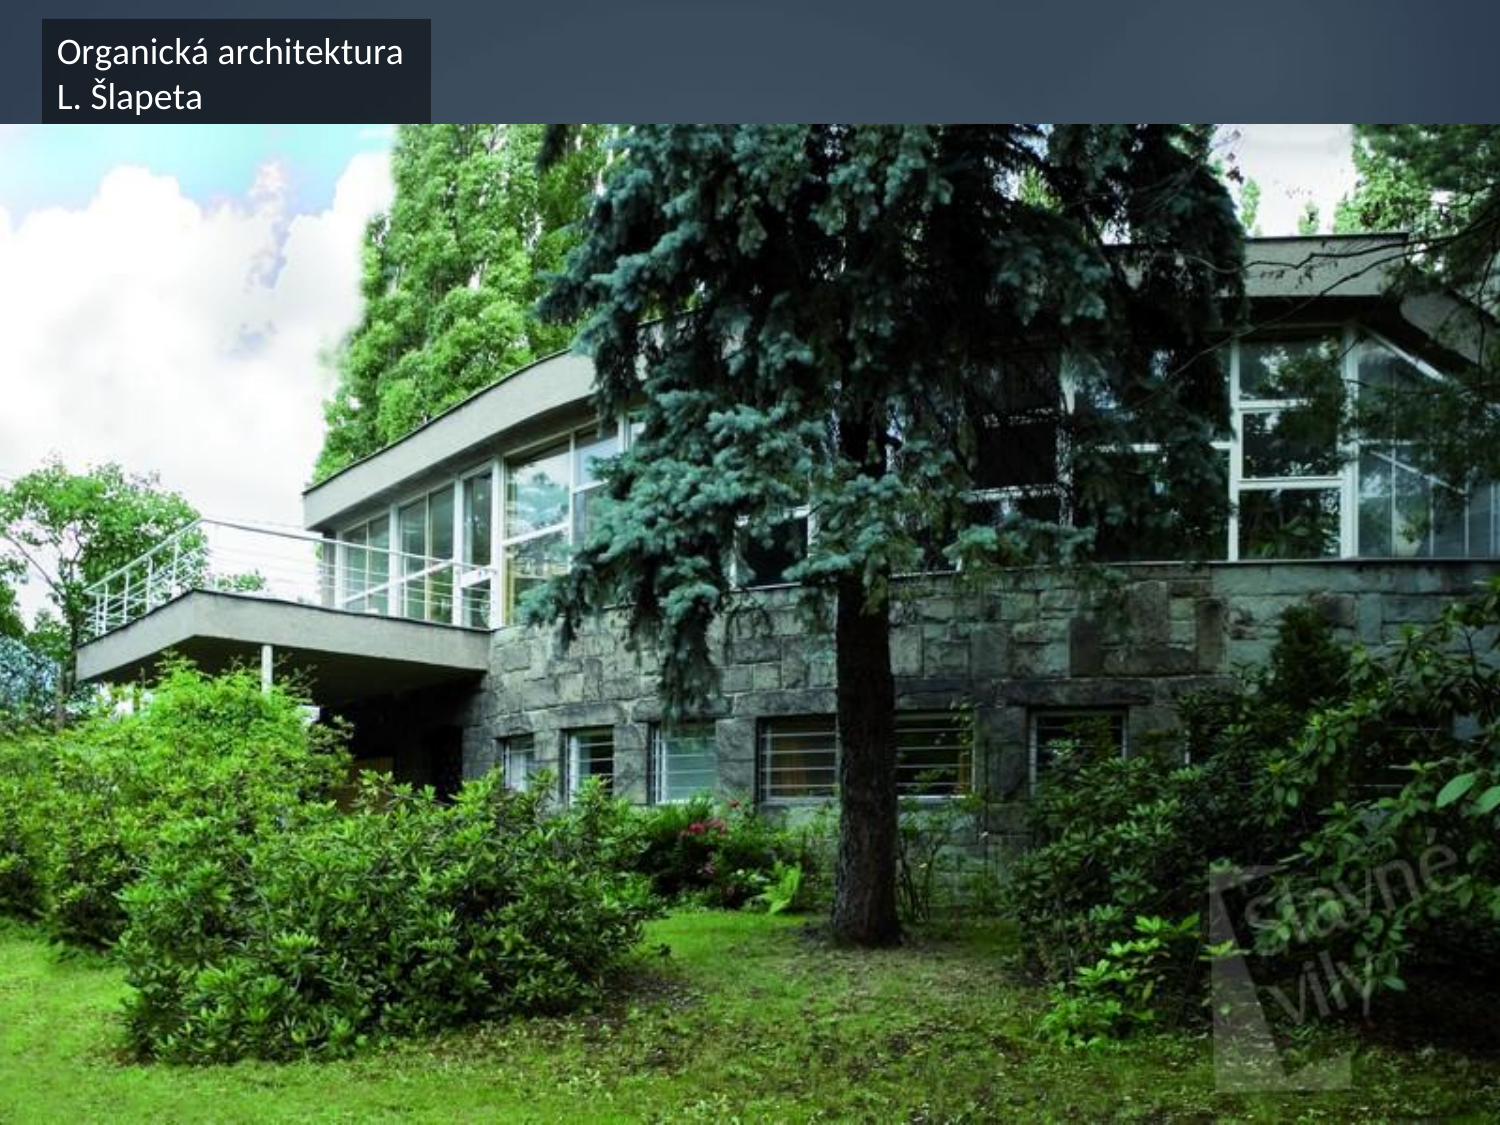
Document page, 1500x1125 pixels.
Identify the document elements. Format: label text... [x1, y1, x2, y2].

text_box Organická architektura L. Šlapeta [42, 18, 467, 124]
picture [0, 0, 1500, 1125]
